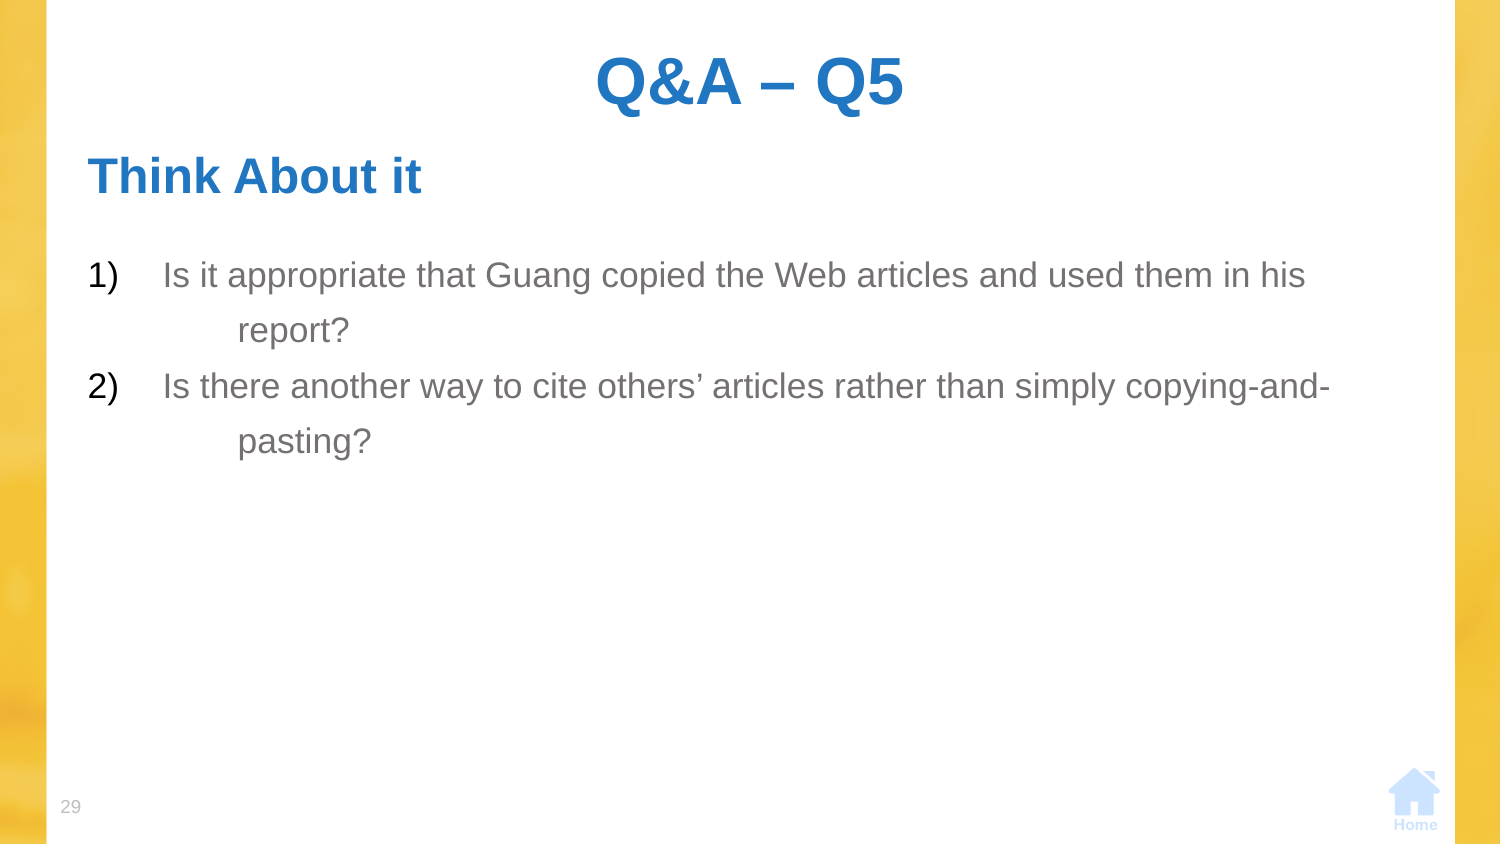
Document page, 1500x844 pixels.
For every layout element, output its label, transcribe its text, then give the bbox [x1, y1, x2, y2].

list Is it appropriate that Guang copied the Web articles and used them in his report? Is there another way to cite others’ articles rather than simply copying-and-pasting? [72, 231, 1421, 783]
subtitle Think About it [72, 98, 1421, 231]
title Q&A – Q5 [440, 37, 1060, 98]
text_box 29 [45, 783, 383, 829]
